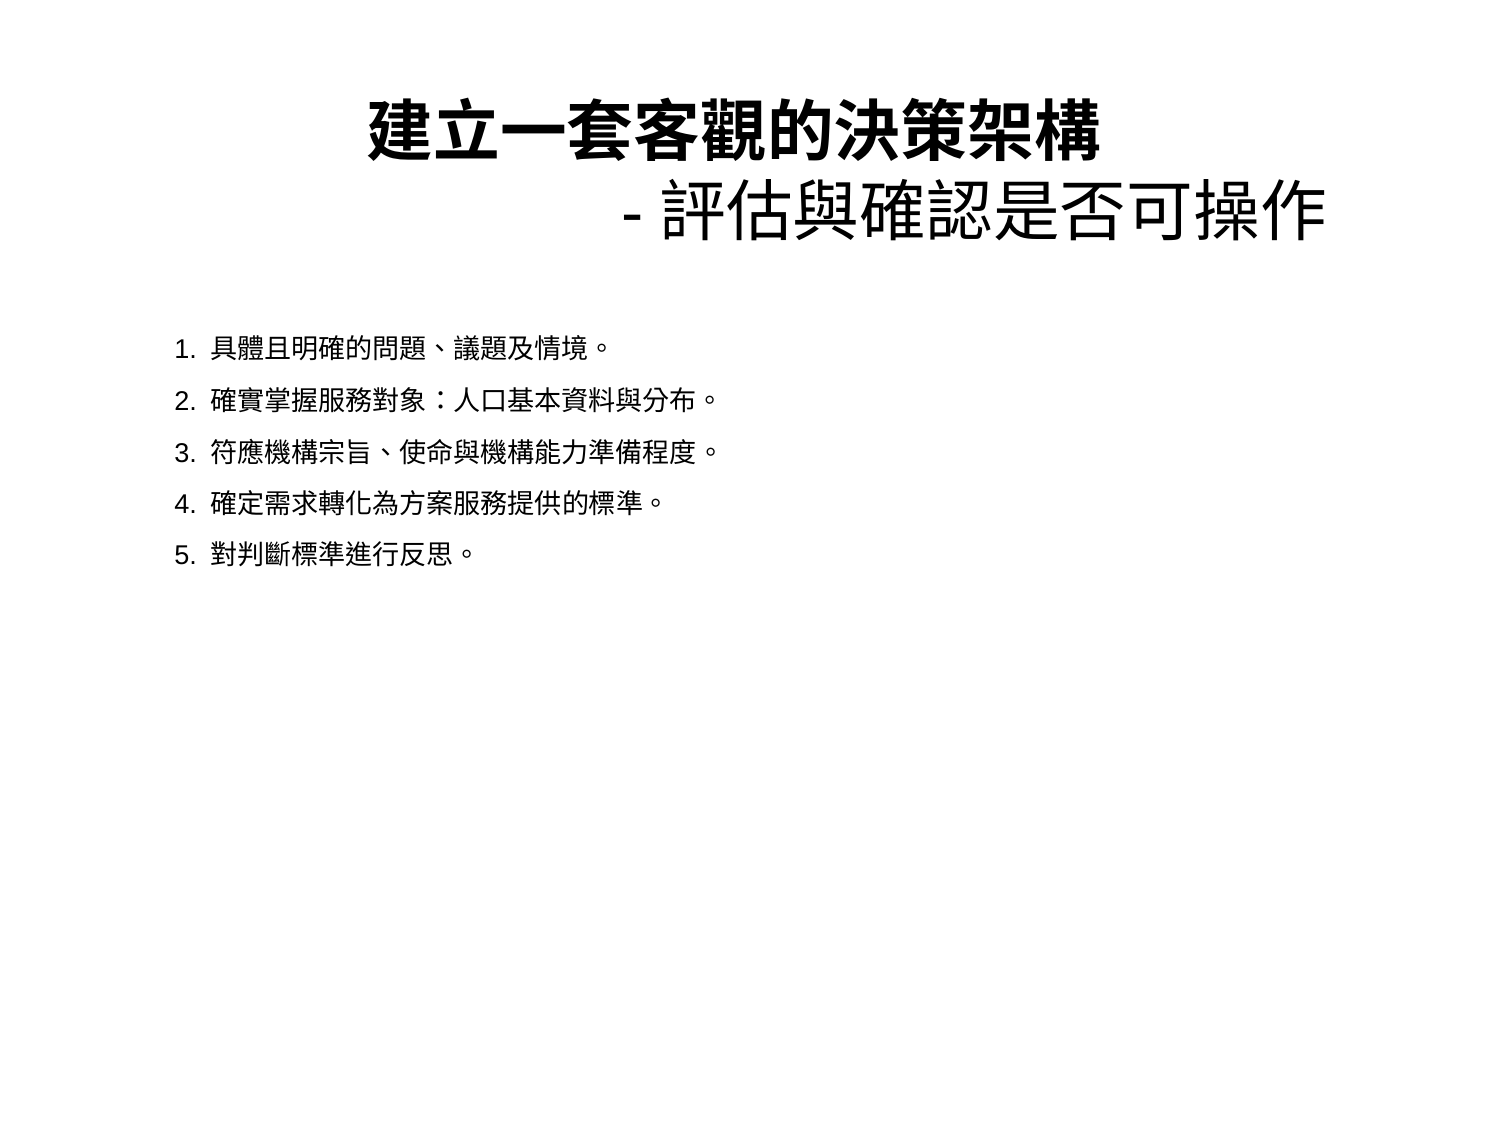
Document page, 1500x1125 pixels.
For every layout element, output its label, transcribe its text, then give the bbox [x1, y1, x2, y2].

title 建立一套客觀的決策架構 -評估與確認是否可操作 [70, 60, 1397, 278]
list 1. 具體且明確的問題、議題及情境。 2. 確實掌握服務對象：人口基本資料與分布。 3. 符應機構宗旨、使命與機構能力準備程度。 4. 確定需求轉化為方案服務提供的標準。 5. 對判斷標準進行反思。 [103, 311, 1388, 1043]
